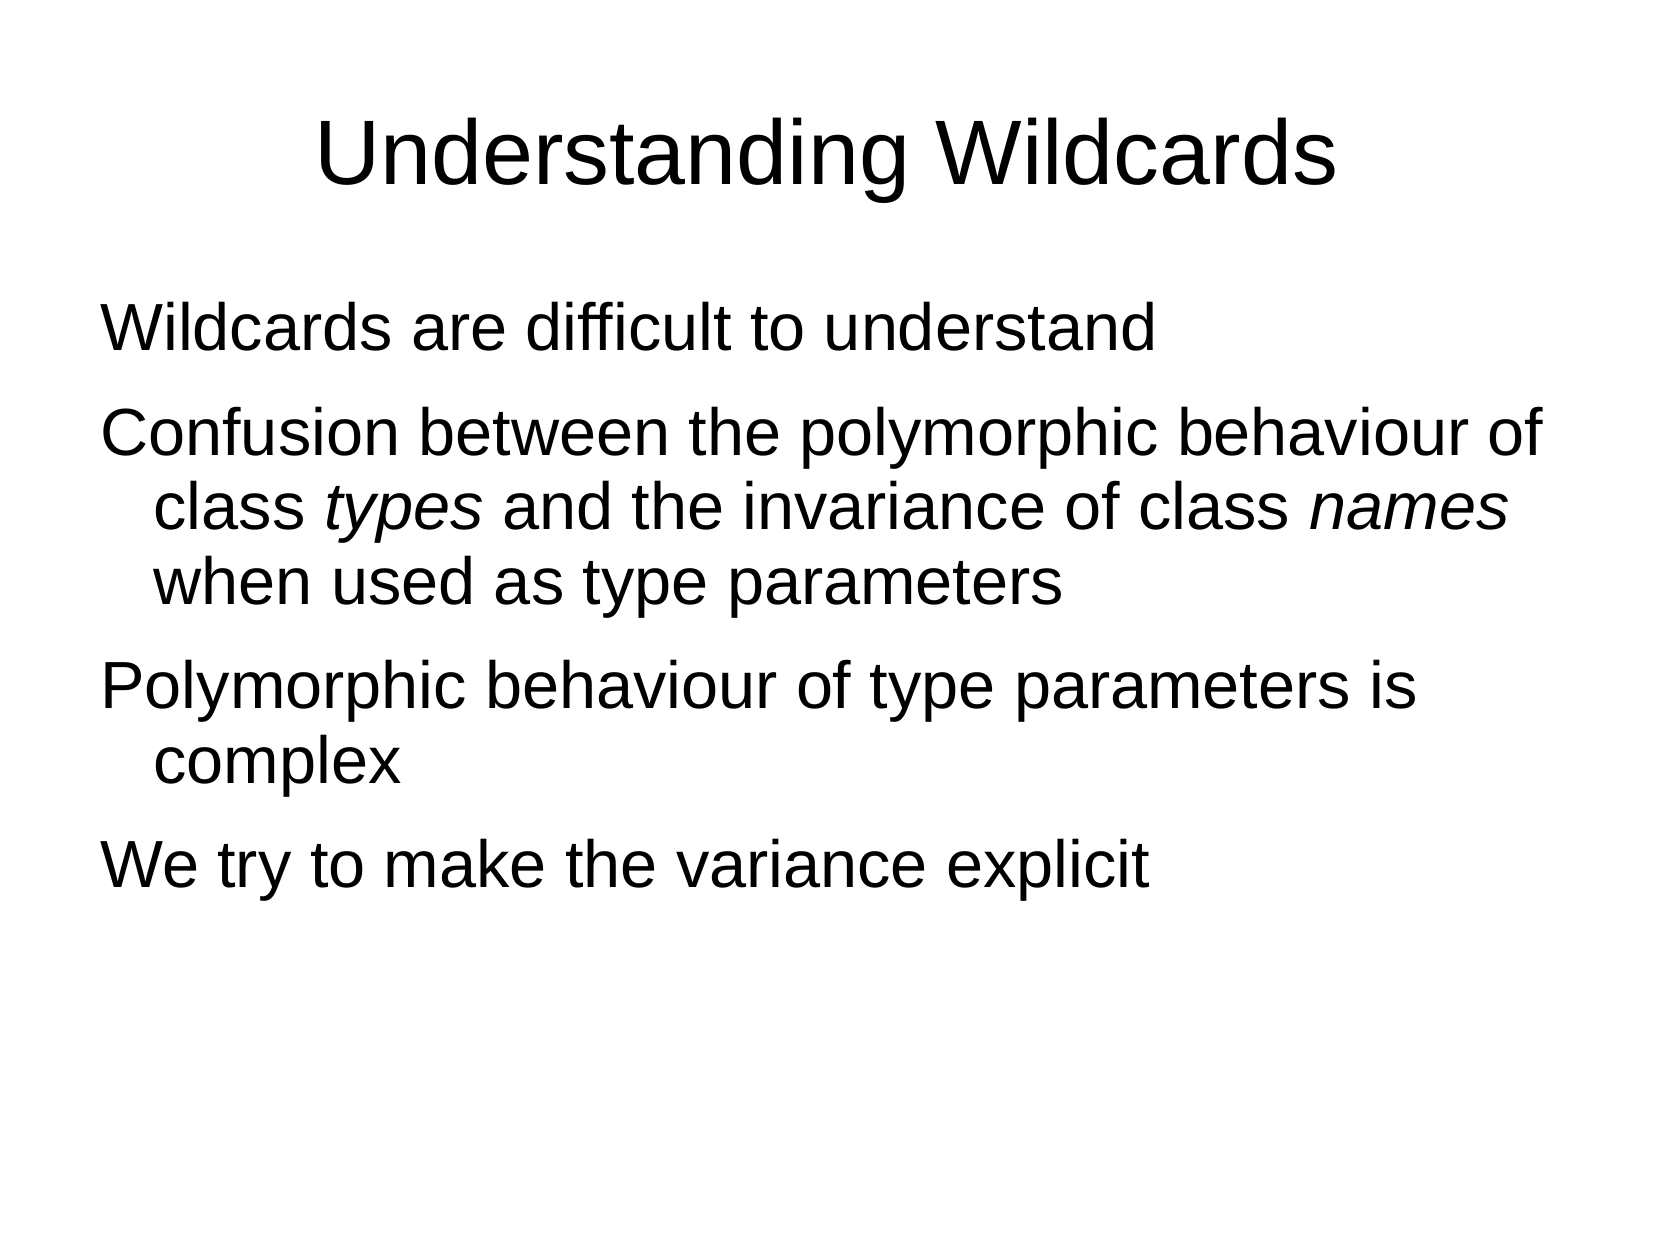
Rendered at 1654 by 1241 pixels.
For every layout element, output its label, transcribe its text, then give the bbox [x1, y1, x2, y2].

list Wildcards are difficult to understand Confusion between the polymorphic behaviour of class types and the invariance of class names when used as type parameters Polymorphic behaviour of type parameters is complex We try to make the variance explicit [82, 290, 1571, 1094]
title Understanding Wildcards [82, 56, 1571, 250]
